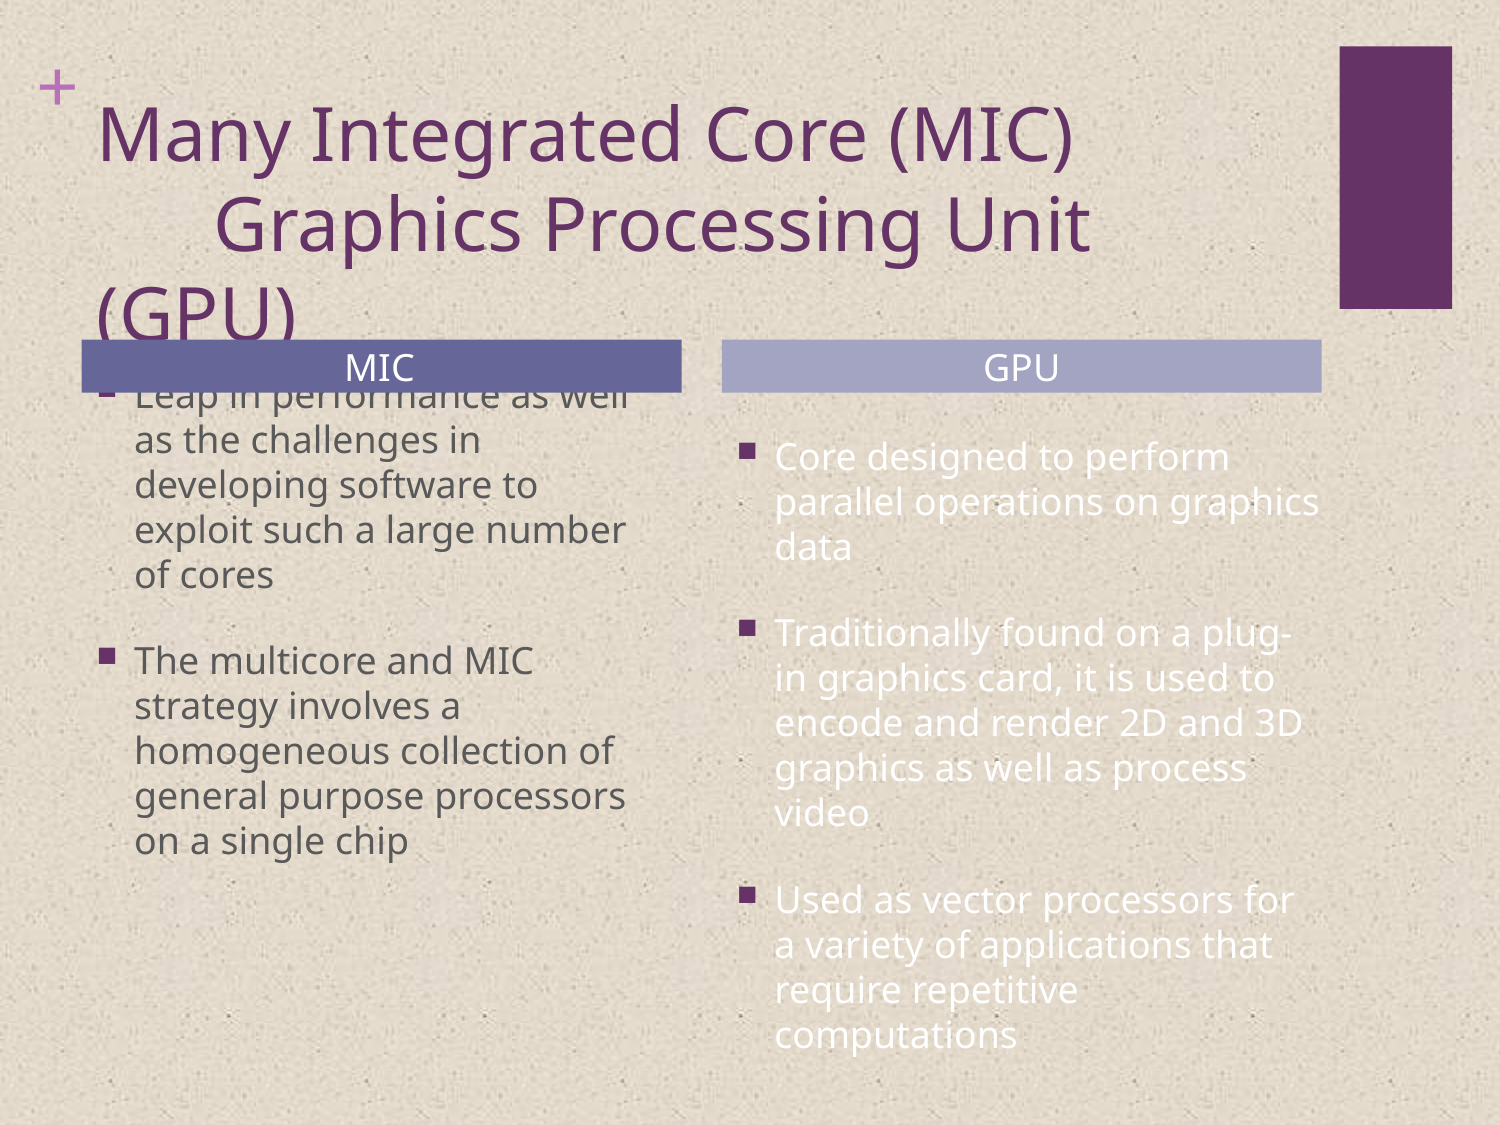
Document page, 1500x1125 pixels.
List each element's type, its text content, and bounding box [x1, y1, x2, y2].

list MIC [81, 339, 682, 393]
title Many Integrated Core (MIC) Graphics Processing Unit (GPU) [81, 79, 1322, 300]
picture [0, 0, 1500, 1125]
list GPU [721, 339, 1322, 393]
list Core designed to perform parallel operations on graphics data Traditionally found on a plug-in graphics card, it is used to encode and render 2D and 3D graphics as well as process video Used as vector processors for a variety of applications that require repetitive computations [721, 401, 1338, 1088]
list Leap in performance as well as the challenges in developing software to exploit such a large number of cores The multicore and MIC strategy involves a homogeneous collection of general purpose processors on a single chip [81, 401, 682, 1005]
